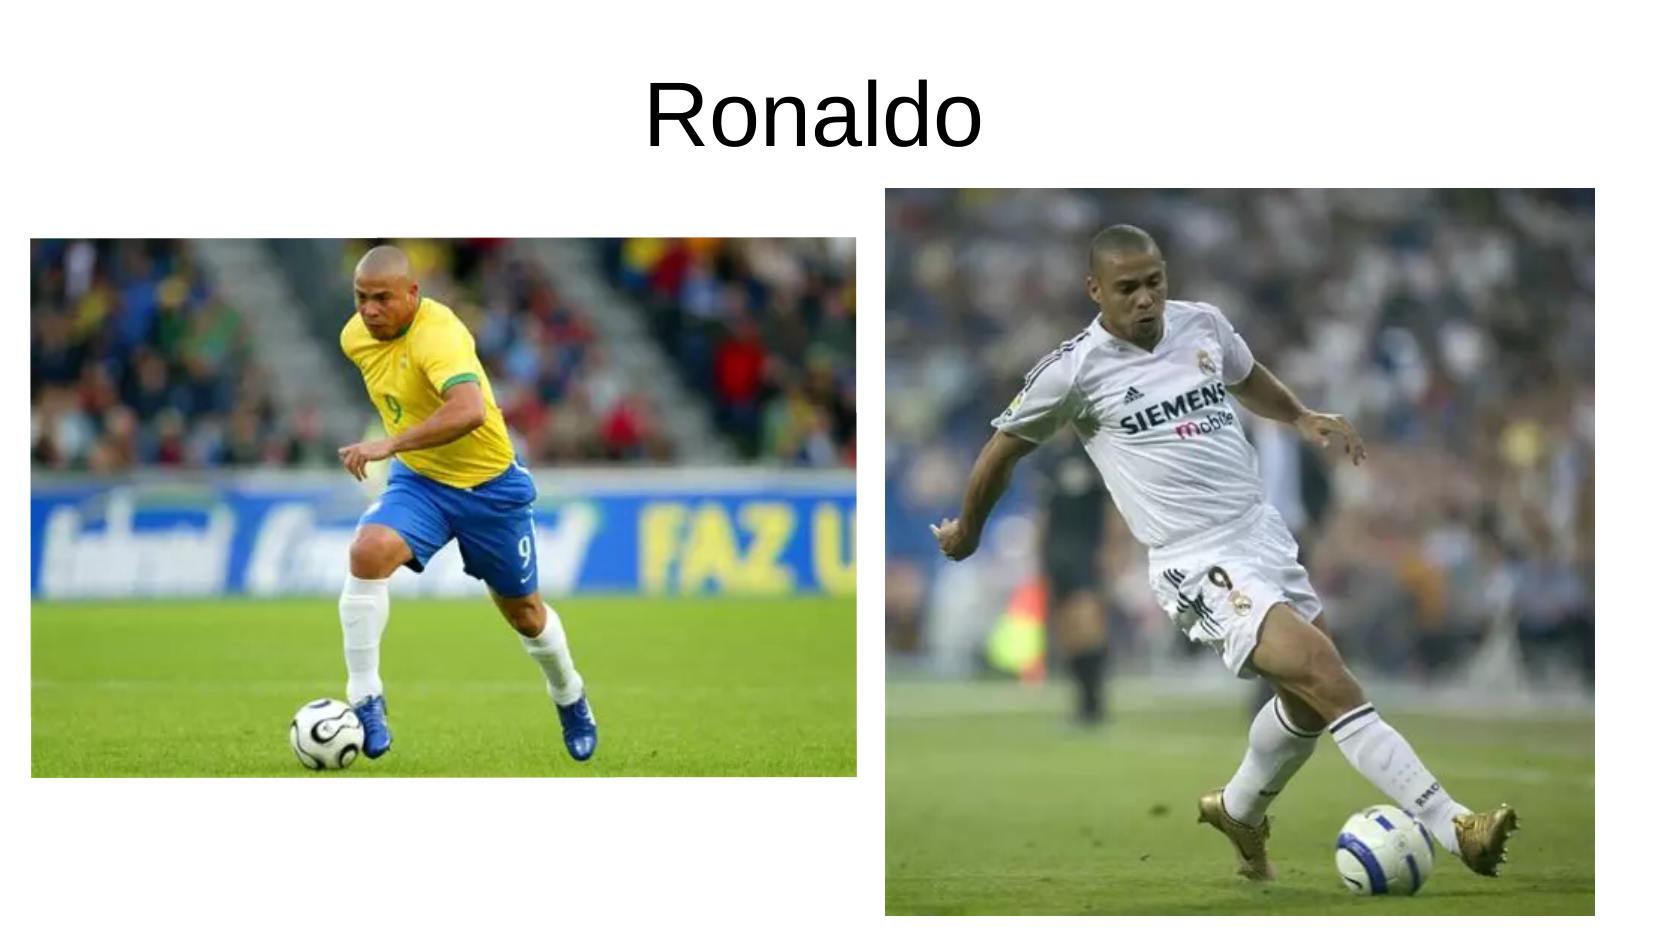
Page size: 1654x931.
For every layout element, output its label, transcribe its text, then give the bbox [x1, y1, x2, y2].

title Ronaldo [82, 37, 1571, 193]
picture [29, 236, 857, 778]
picture [885, 188, 1595, 916]
